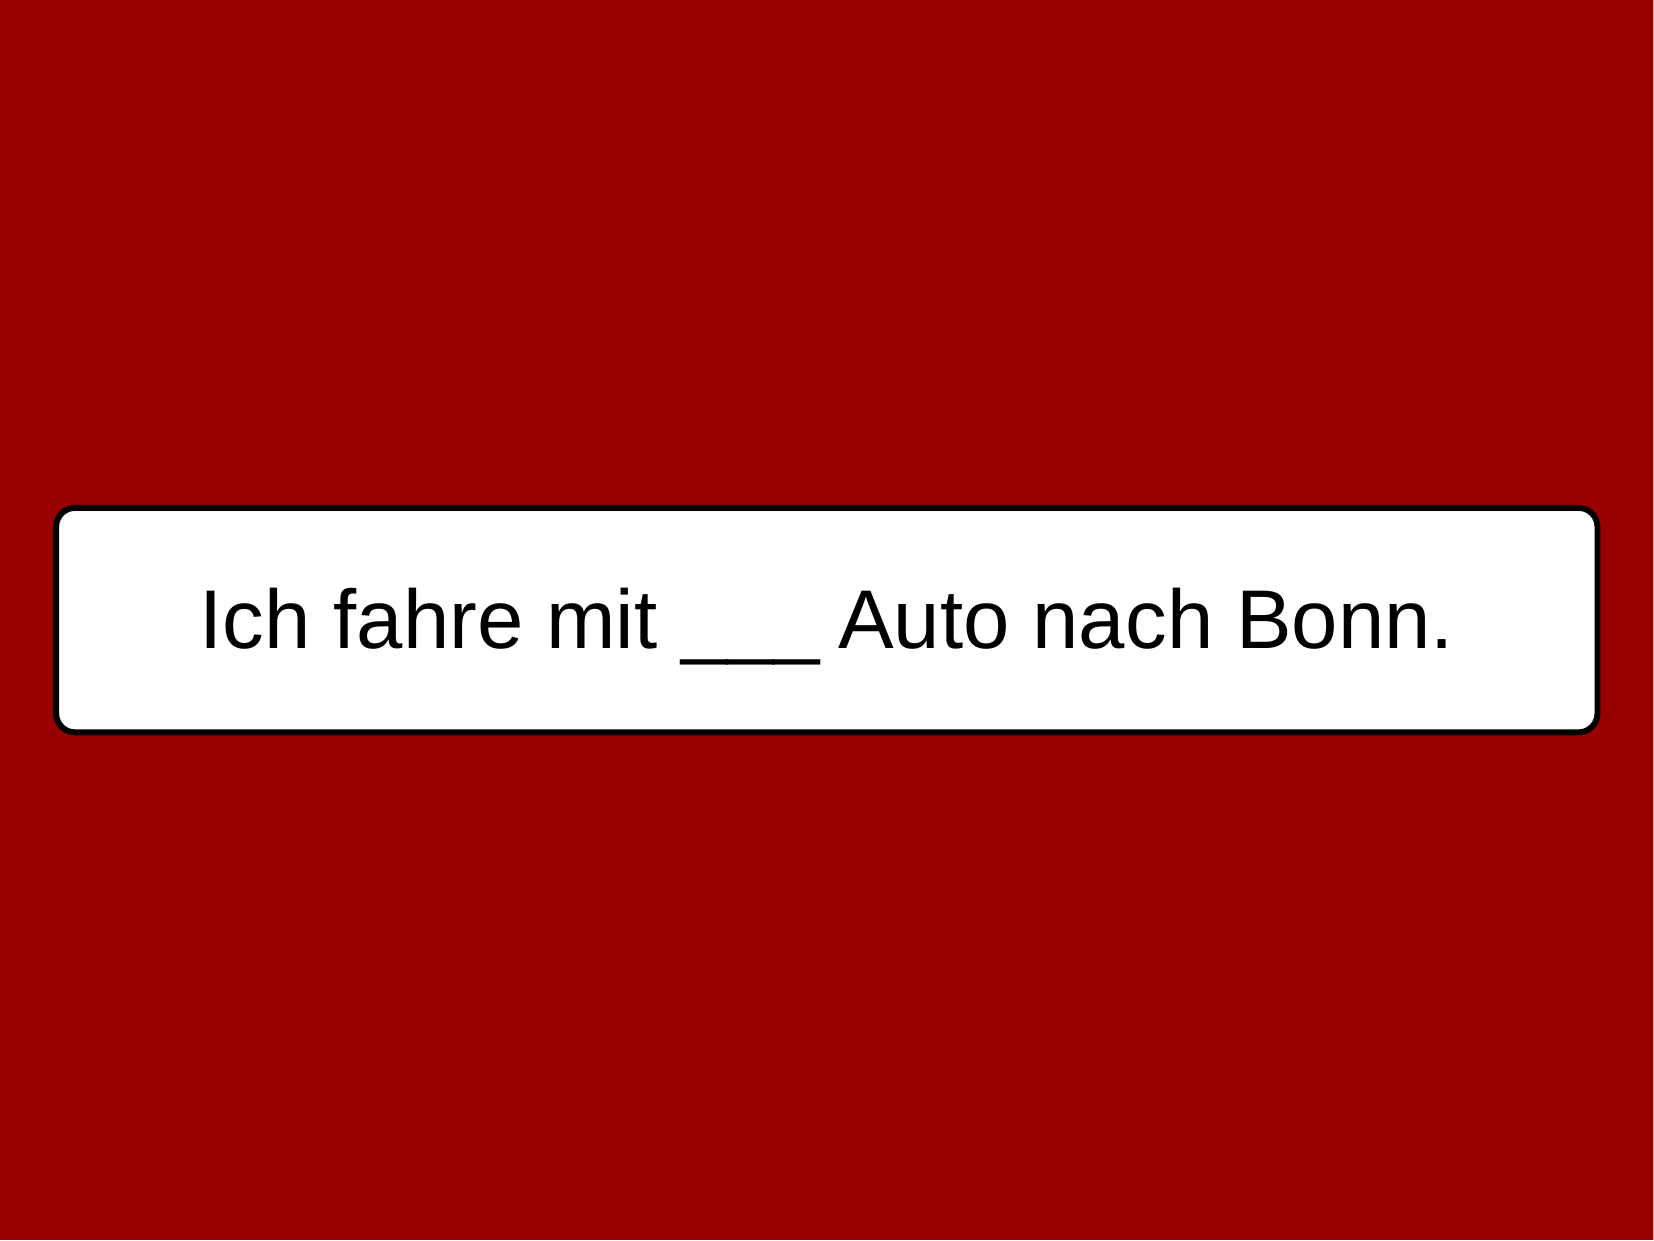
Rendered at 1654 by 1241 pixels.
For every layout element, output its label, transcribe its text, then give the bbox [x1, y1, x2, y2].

text_box Ich fahre mit ___ Auto nach Bonn. [94, 566, 1560, 675]
text_box [56, 507, 1598, 733]
